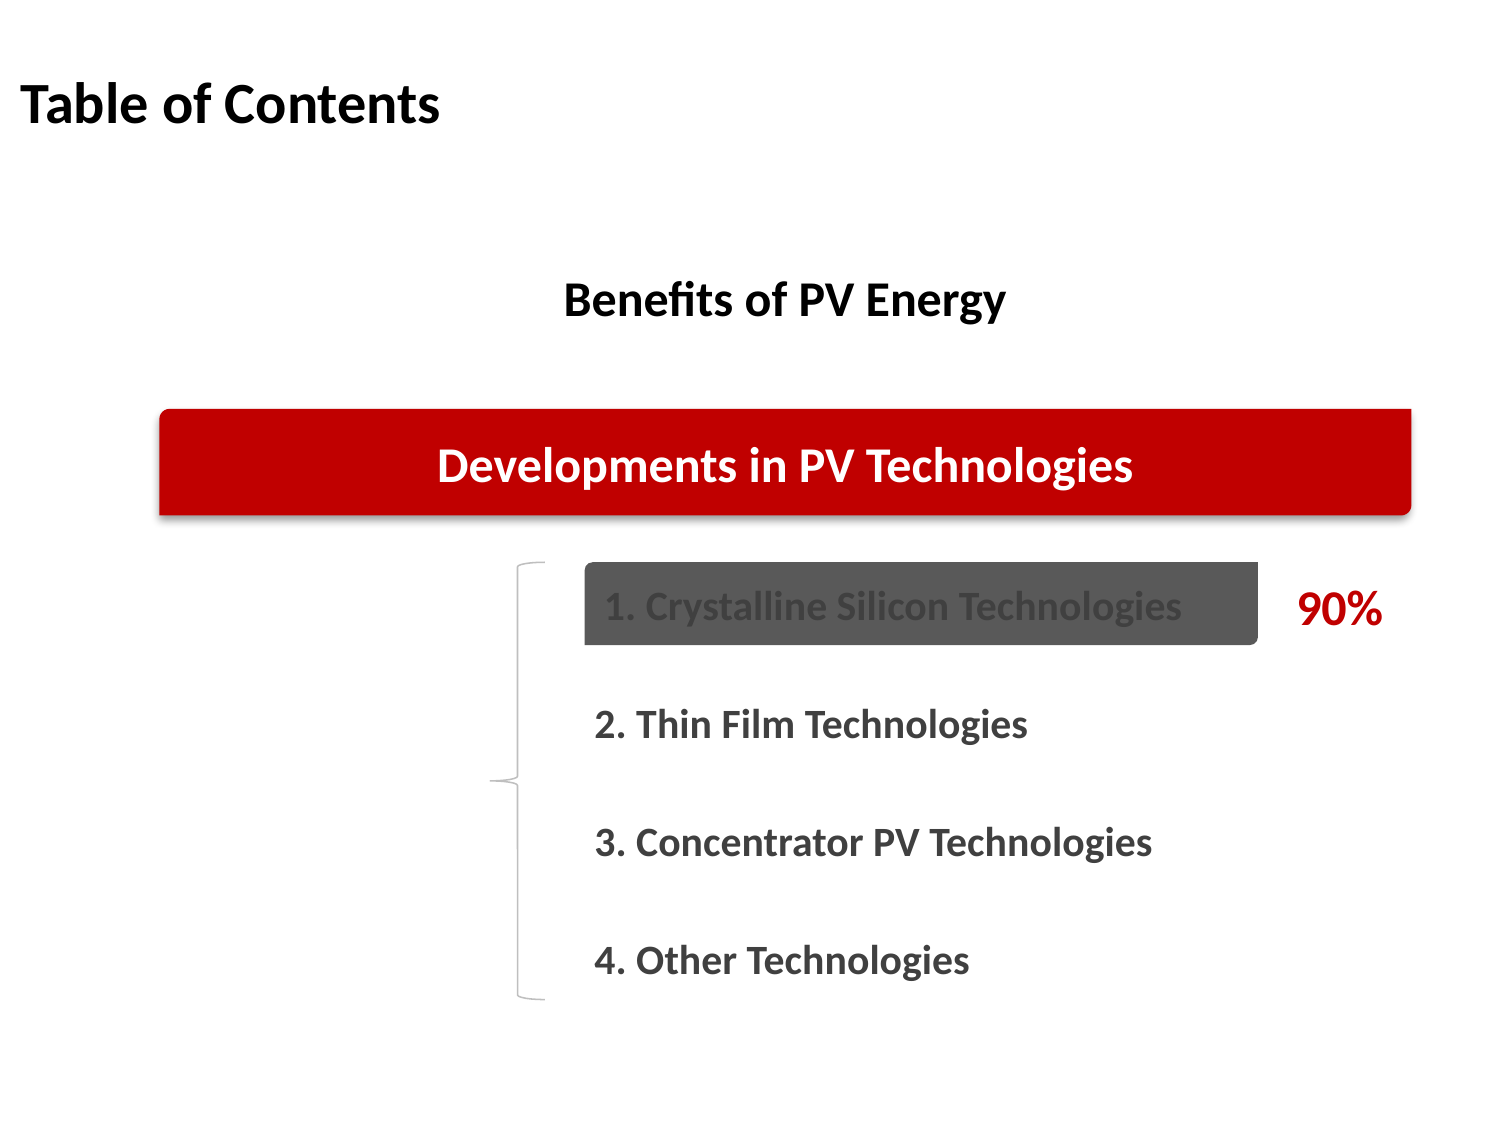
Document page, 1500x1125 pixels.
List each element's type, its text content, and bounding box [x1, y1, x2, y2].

text_box Benefits of PV Energy [159, 243, 1412, 350]
text_box 2. Thin Film Technologies [584, 680, 1258, 764]
text_box 90% [1281, 568, 1435, 644]
text_box 1. Crystalline Silicon Technologies [584, 562, 1258, 646]
text_box 4. Other Technologies [584, 916, 1258, 1000]
text_box 3. Concentrator PV Technologies [584, 798, 1260, 882]
title Table of Contents [5, 54, 1047, 147]
text_box Developments in PV Technologies [159, 408, 1412, 516]
